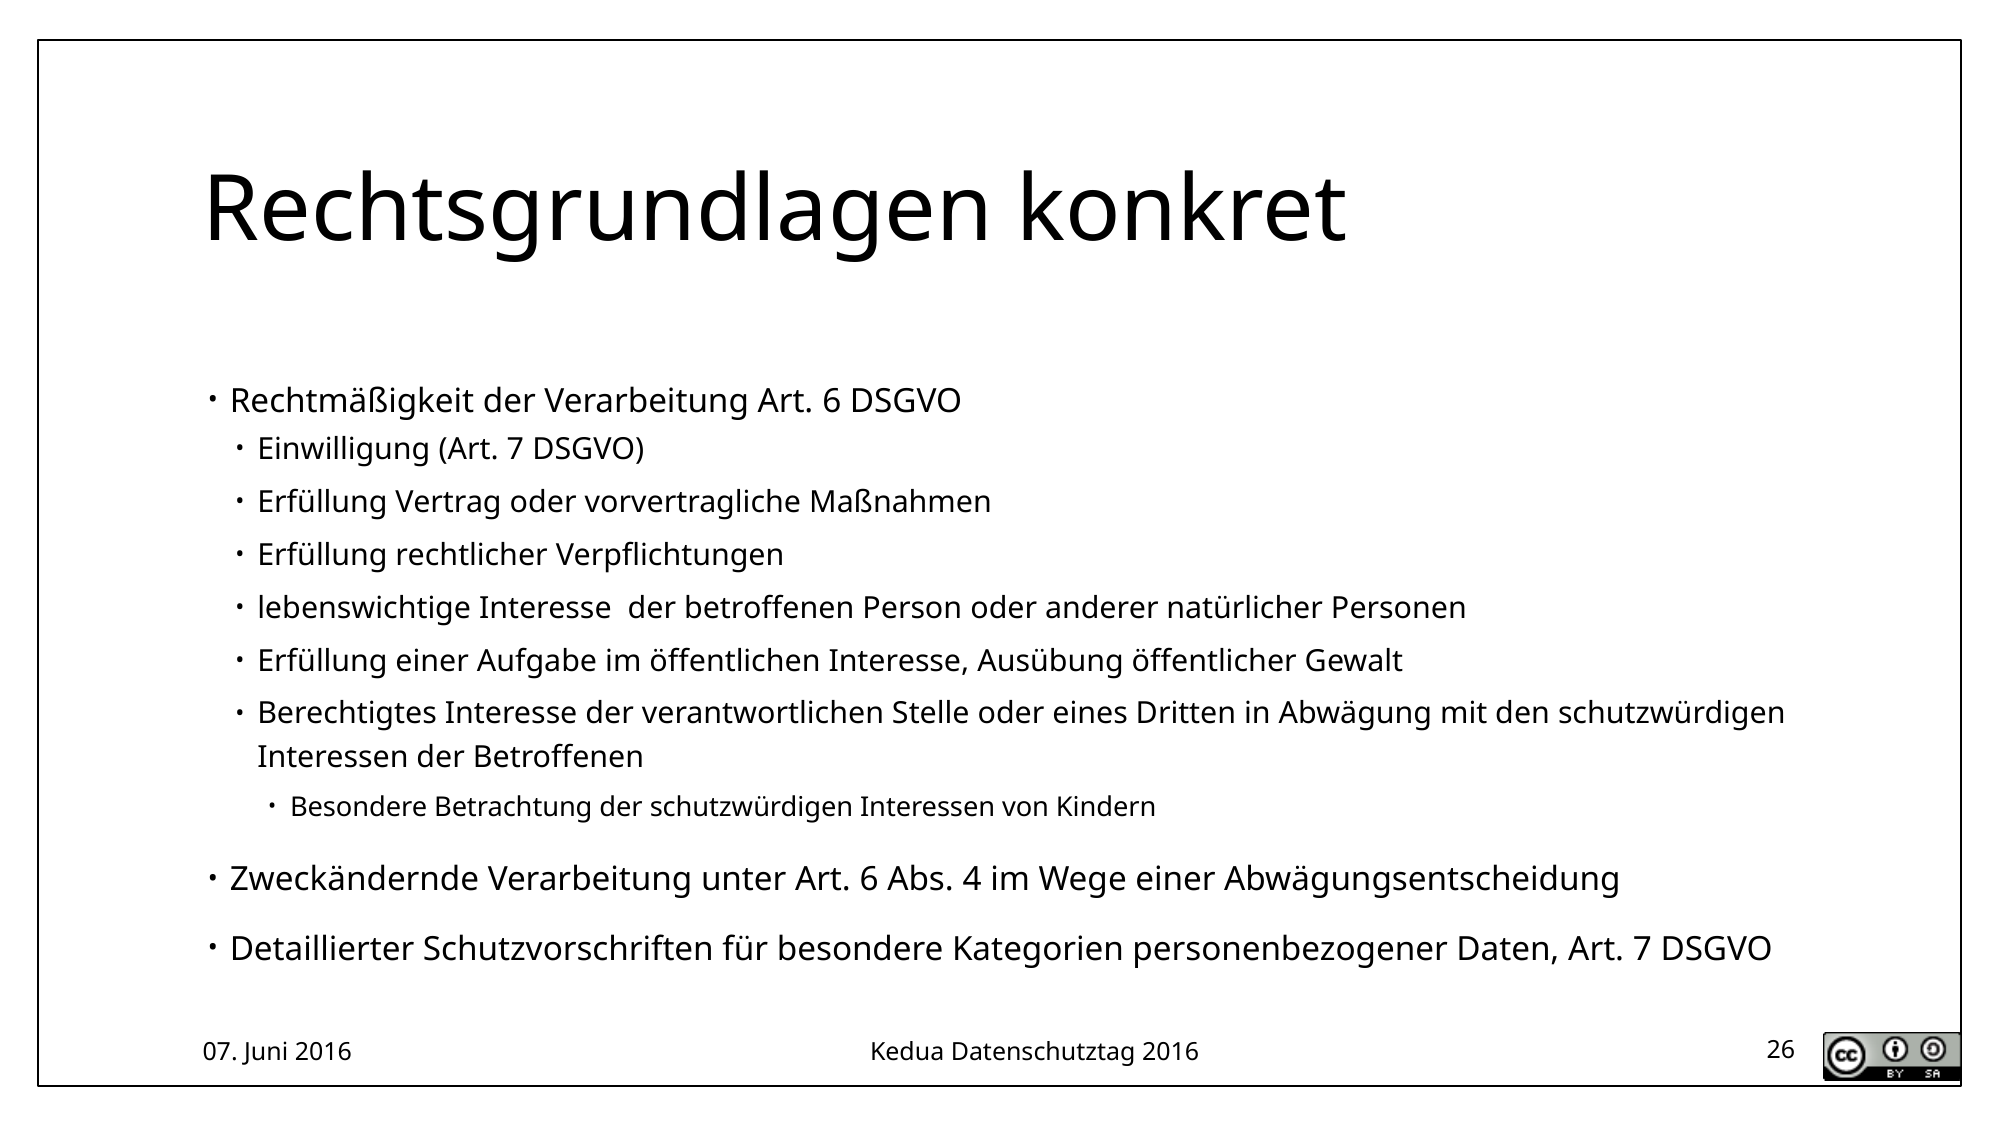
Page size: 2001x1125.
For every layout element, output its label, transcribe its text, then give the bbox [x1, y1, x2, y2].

title Rechtsgrundlagen konkret [187, 99, 1808, 323]
footer Kedua Datenschutztag 2016 [647, 1020, 1422, 1081]
slide_number 07. Juni 2016 [187, 1020, 570, 1081]
slide_number <Foliennummer> [1530, 1020, 1811, 1081]
picture [1823, 1032, 1962, 1081]
list Rechtmäßigkeit der Verarbeitung Art. 6 DSGVO Einwilligung (Art. 7 DSGVO) Erfüllung Vertrag oder vorvertragliche Maßnahmen Erfüllung rechtlicher Verpflichtungen lebenswichtige Interesse der betroffenen Person oder anderer natürlicher Personen Erfüllung einer Aufgabe im öffentlichen Interesse, Ausübung öffentlicher Gewalt Berechtigtes Interesse der verantwortlichen Stelle oder eines Dritten in Abwägung mit den schutzwürdigen Interessen der Betroffenen Besondere Betrachtung der schutzwürdigen Interessen von Kindern Zweckändernde Verarbeitung unter Art. 6 Abs. 4 im Wege einer Abwägungsentscheidung Detaillierter Schutzvorschriften für besondere Kategorien personenbezogener Daten, Art. 7 DSGVO [187, 337, 1808, 1000]
